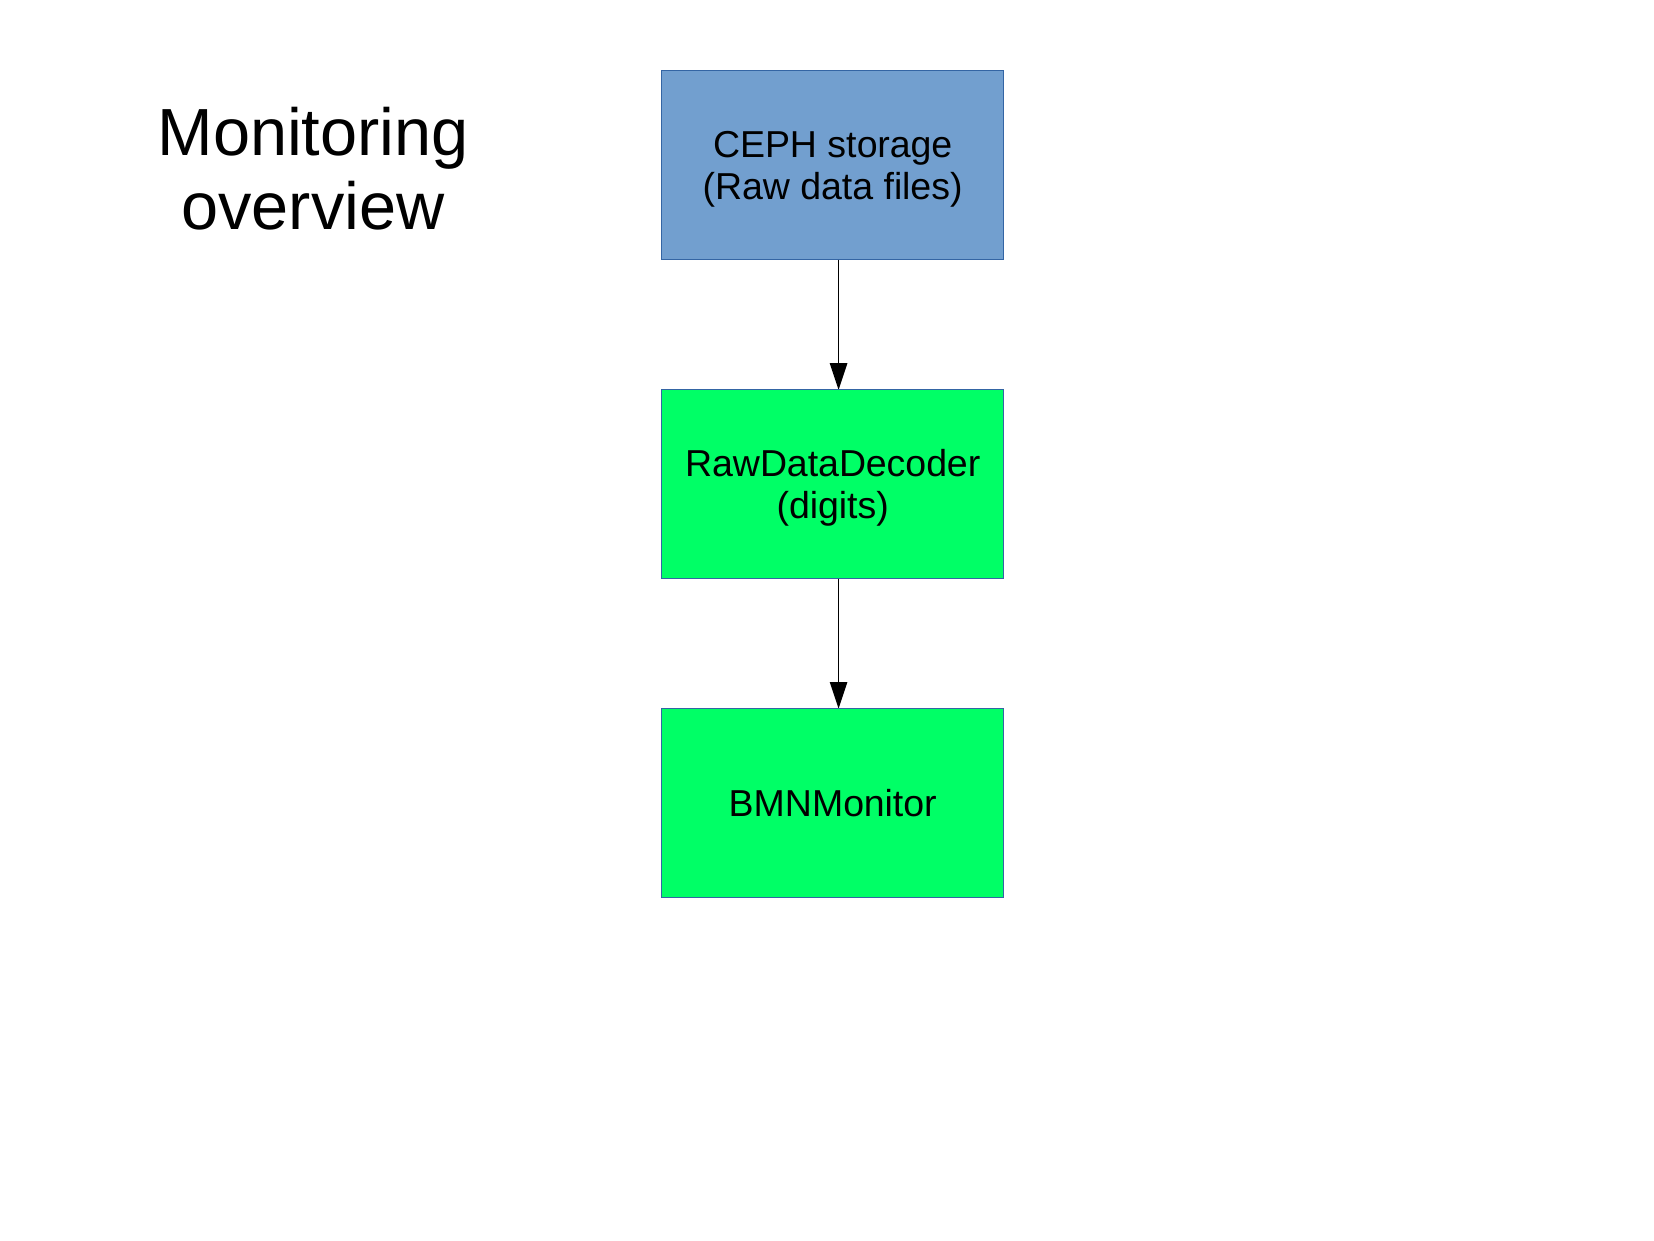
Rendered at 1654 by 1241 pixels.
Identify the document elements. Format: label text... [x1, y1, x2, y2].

text_box CEPH storage (Raw data files) [661, 70, 1004, 260]
text_box RawDataDecoder (digits) [661, 389, 1004, 579]
text_box Monitoring overview [141, 94, 485, 245]
text_box BMNMonitor [661, 708, 1004, 898]
